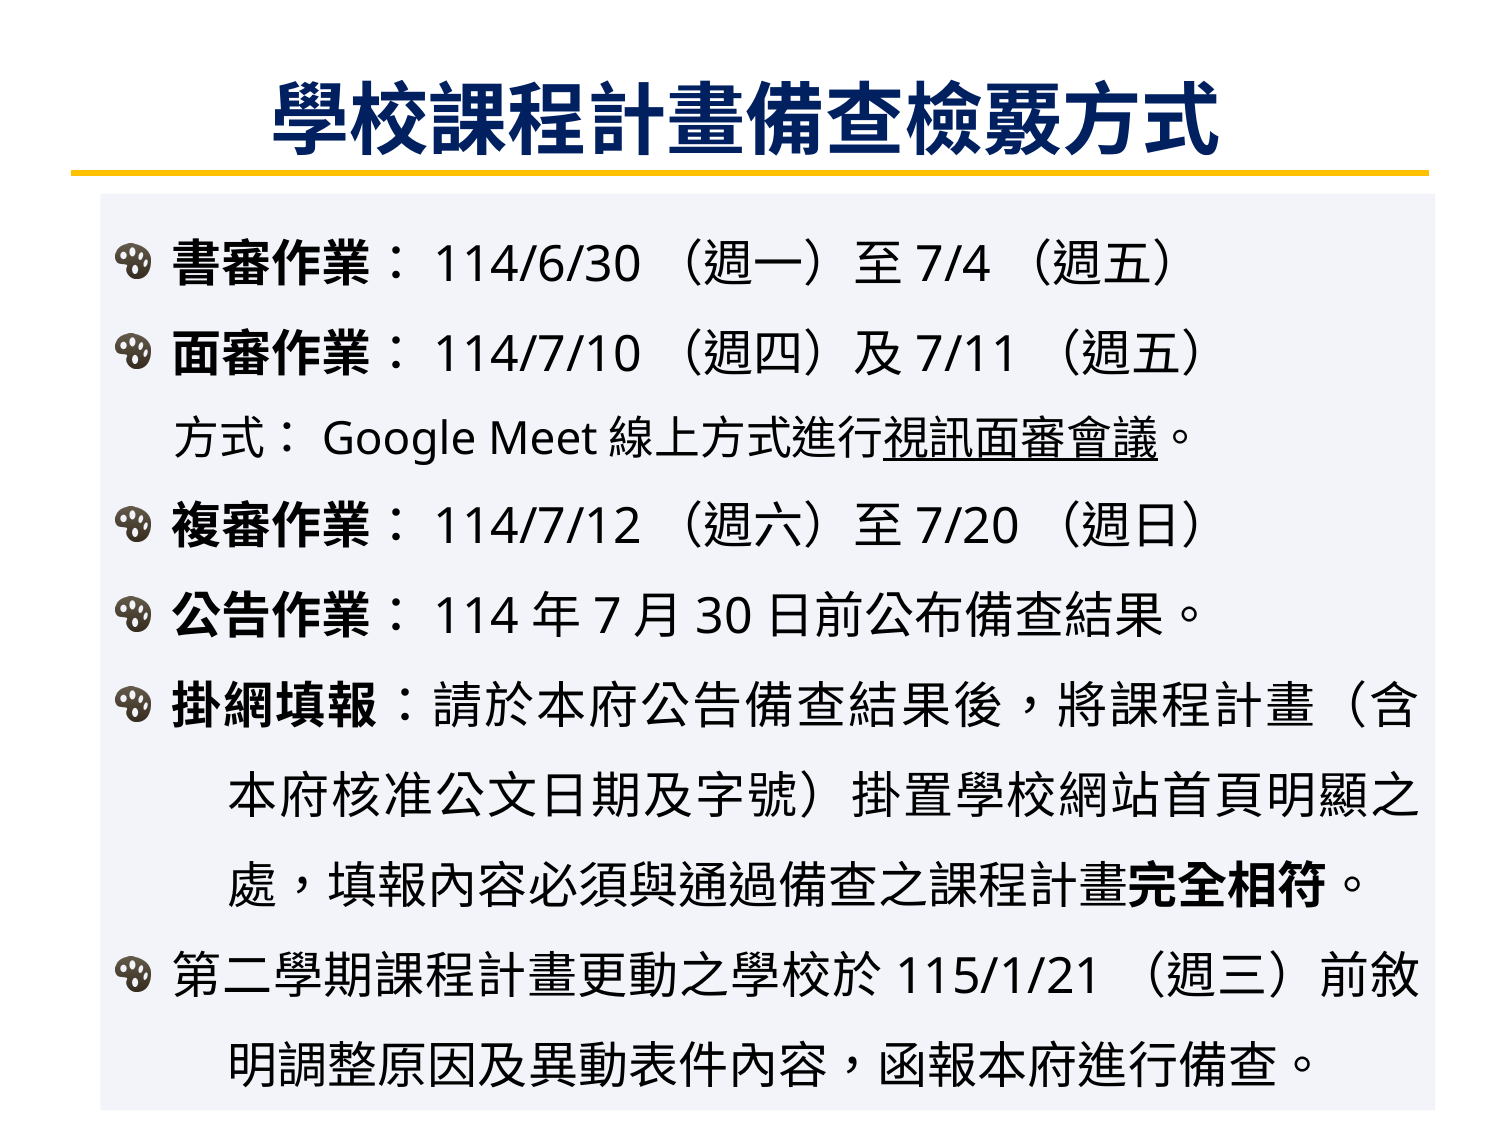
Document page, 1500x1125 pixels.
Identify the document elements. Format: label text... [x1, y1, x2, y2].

text_box 書審作業：114/6/30（週一）至7/4（週五） 面審作業：114/7/10（週四）及7/11（週五） 方式：Google Meet線上方式進行視訊面審會議。 複審作業：114/7/12（週六）至7/20（週日） 公告作業：114年7月30日前公布備查結果。 掛網填報：請於本府公告備查結果後，將課程計畫（含本府核准公文日期及字號）掛置學校網站首頁明顯之處，填報內容必須與通過備查之課程計畫完全相符。 第二學期課程計畫更動之學校於115/1/21（週三）前敘明調整原因及異動表件內容，函報本府進行備查。 [100, 193, 1436, 1111]
text_box 學校課程計畫備查檢覈方式 [255, 61, 1245, 173]
